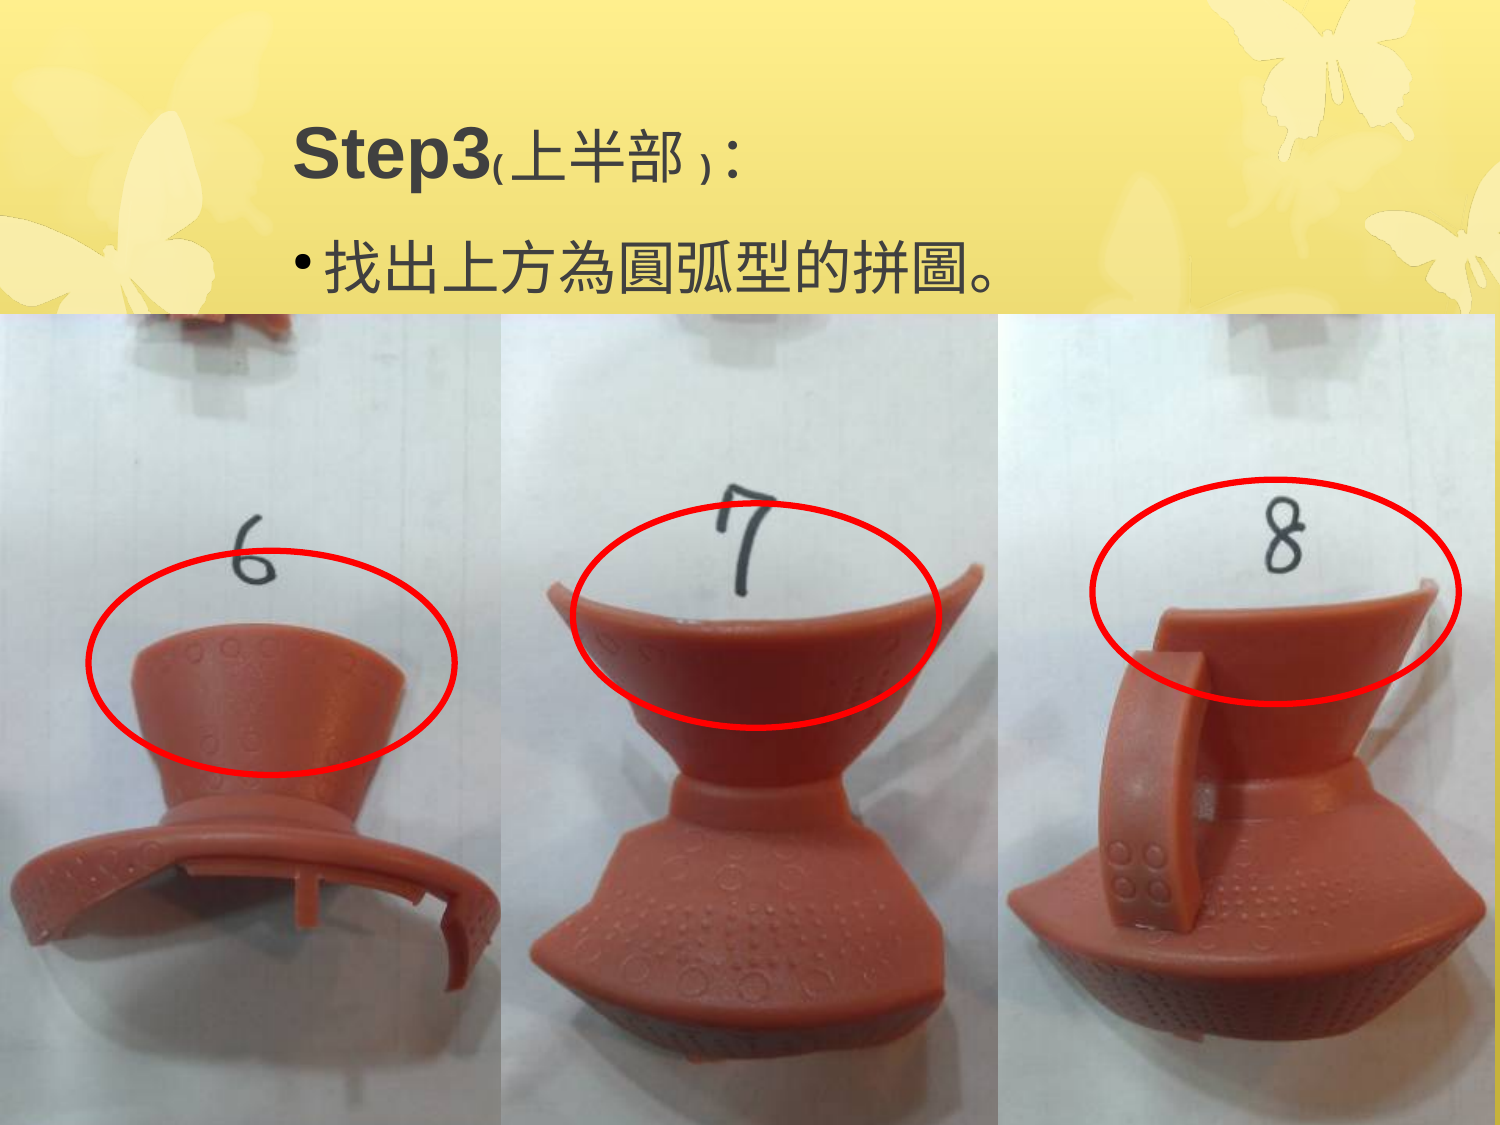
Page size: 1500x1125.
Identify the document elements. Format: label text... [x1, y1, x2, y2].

picture [0, 0, 1500, 1125]
list Step3(上半部)： 找出上方為圓弧型的拼圖。 [277, 101, 1500, 315]
